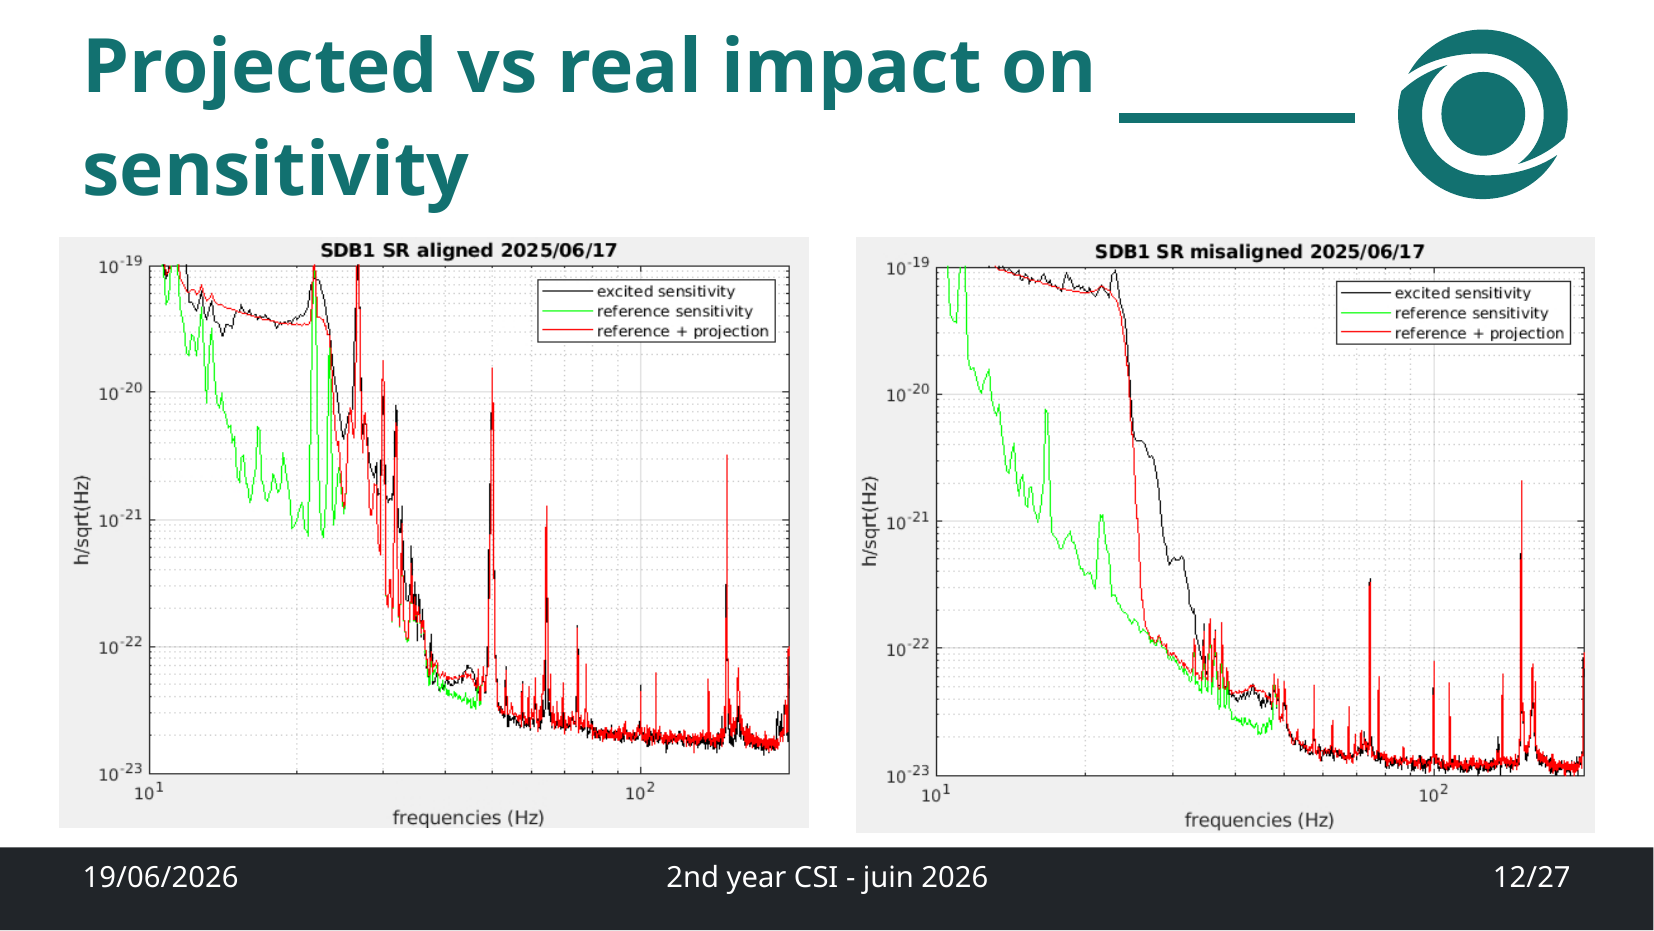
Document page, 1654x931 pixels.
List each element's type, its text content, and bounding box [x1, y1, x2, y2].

picture [856, 237, 1595, 833]
title Projected vs real impact on sensitivity [82, 9, 1241, 220]
picture [59, 237, 809, 828]
